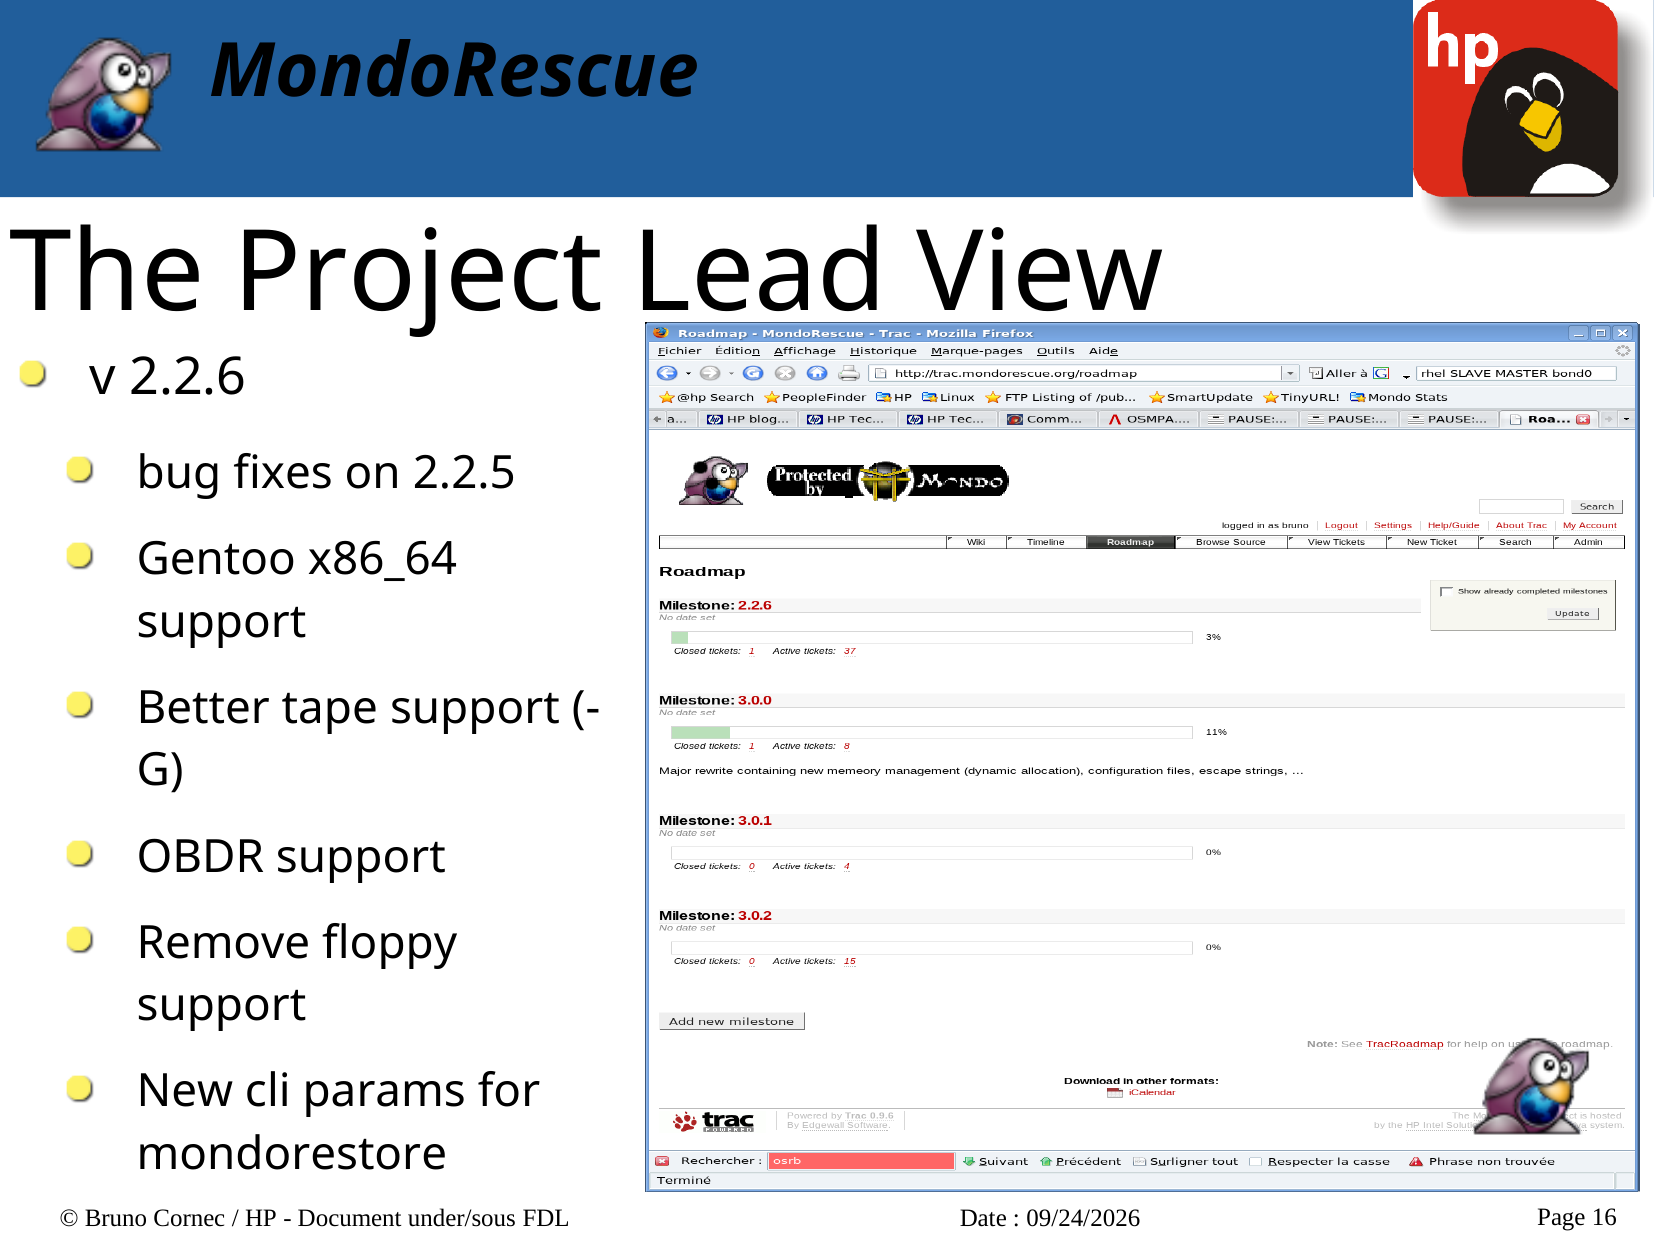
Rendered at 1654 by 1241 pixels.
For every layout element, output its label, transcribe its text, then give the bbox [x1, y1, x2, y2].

text_box The Project Lead View [9, 189, 1205, 330]
picture [0, 0, 211, 199]
picture [1413, 0, 1654, 235]
list v 2.2.6 bug fixes on 2.2.5 Gentoo x86_64 support Better tape support (-G) OBDR support Remove floppy support New cli params for mondorestore [6, 339, 623, 1241]
picture [645, 322, 1640, 1192]
